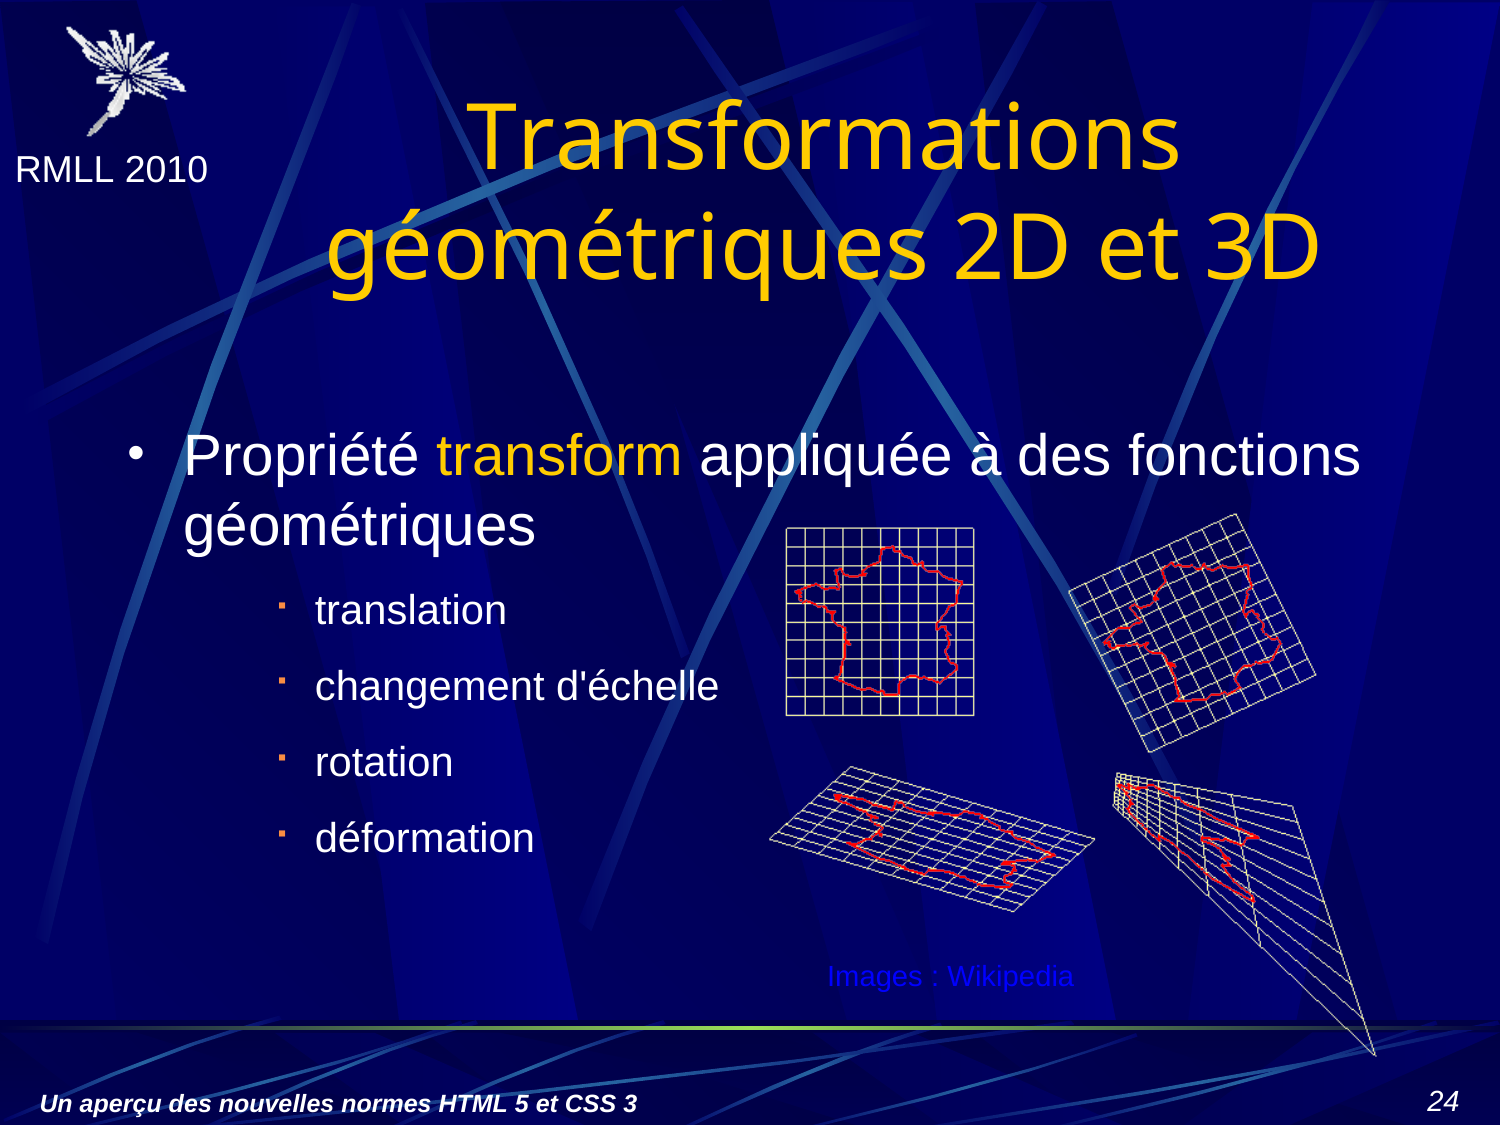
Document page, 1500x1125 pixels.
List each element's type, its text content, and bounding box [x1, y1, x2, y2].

text_box Images : Wikipedia [812, 949, 1300, 1001]
picture [762, 505, 1388, 1063]
title Transformations géométriques 2D et 3D [225, 69, 1426, 306]
list Propriété transform appliquée à des fonctions géométriques translation changement d'échelle rotation déformation [112, 324, 1450, 1001]
picture [62, 24, 188, 138]
